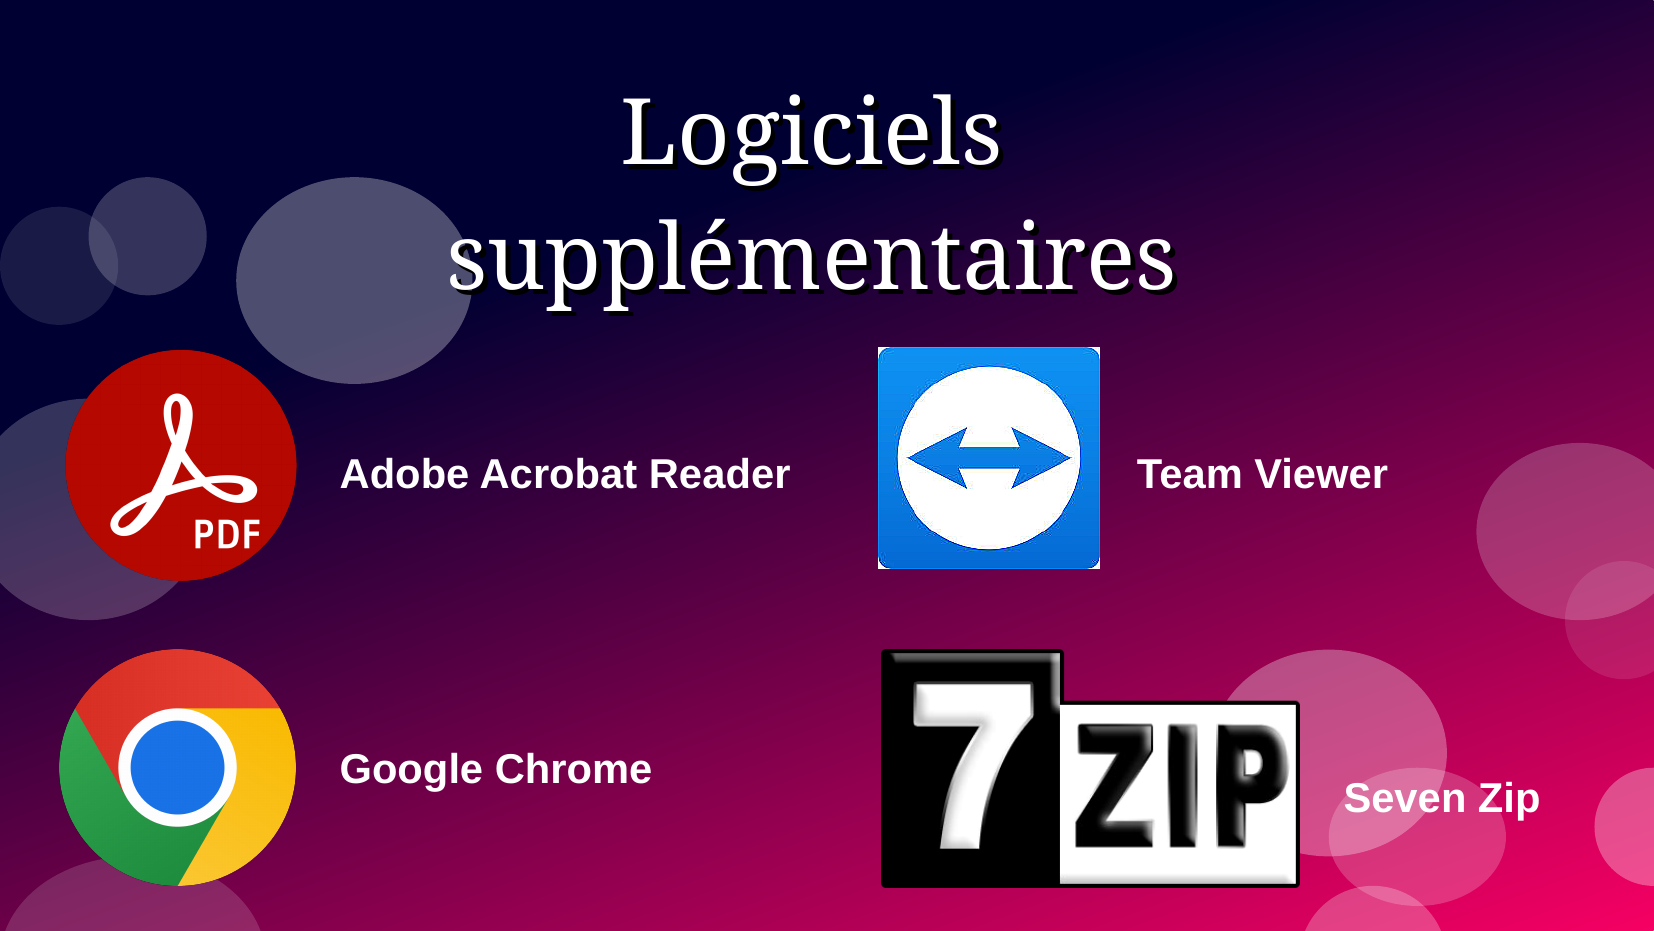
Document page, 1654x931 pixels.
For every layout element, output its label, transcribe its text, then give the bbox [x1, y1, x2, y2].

picture [60, 344, 302, 586]
text_box Google Chrome [324, 738, 798, 916]
text_box Seven Zip [1328, 767, 1654, 931]
picture [767, 236, 1300, 888]
text_box Team Viewer [1122, 442, 1595, 621]
text_box Logiciels supplémentaires [324, 59, 1300, 442]
text_box Adobe Acrobat Reader [324, 442, 857, 621]
picture [59, 649, 296, 886]
